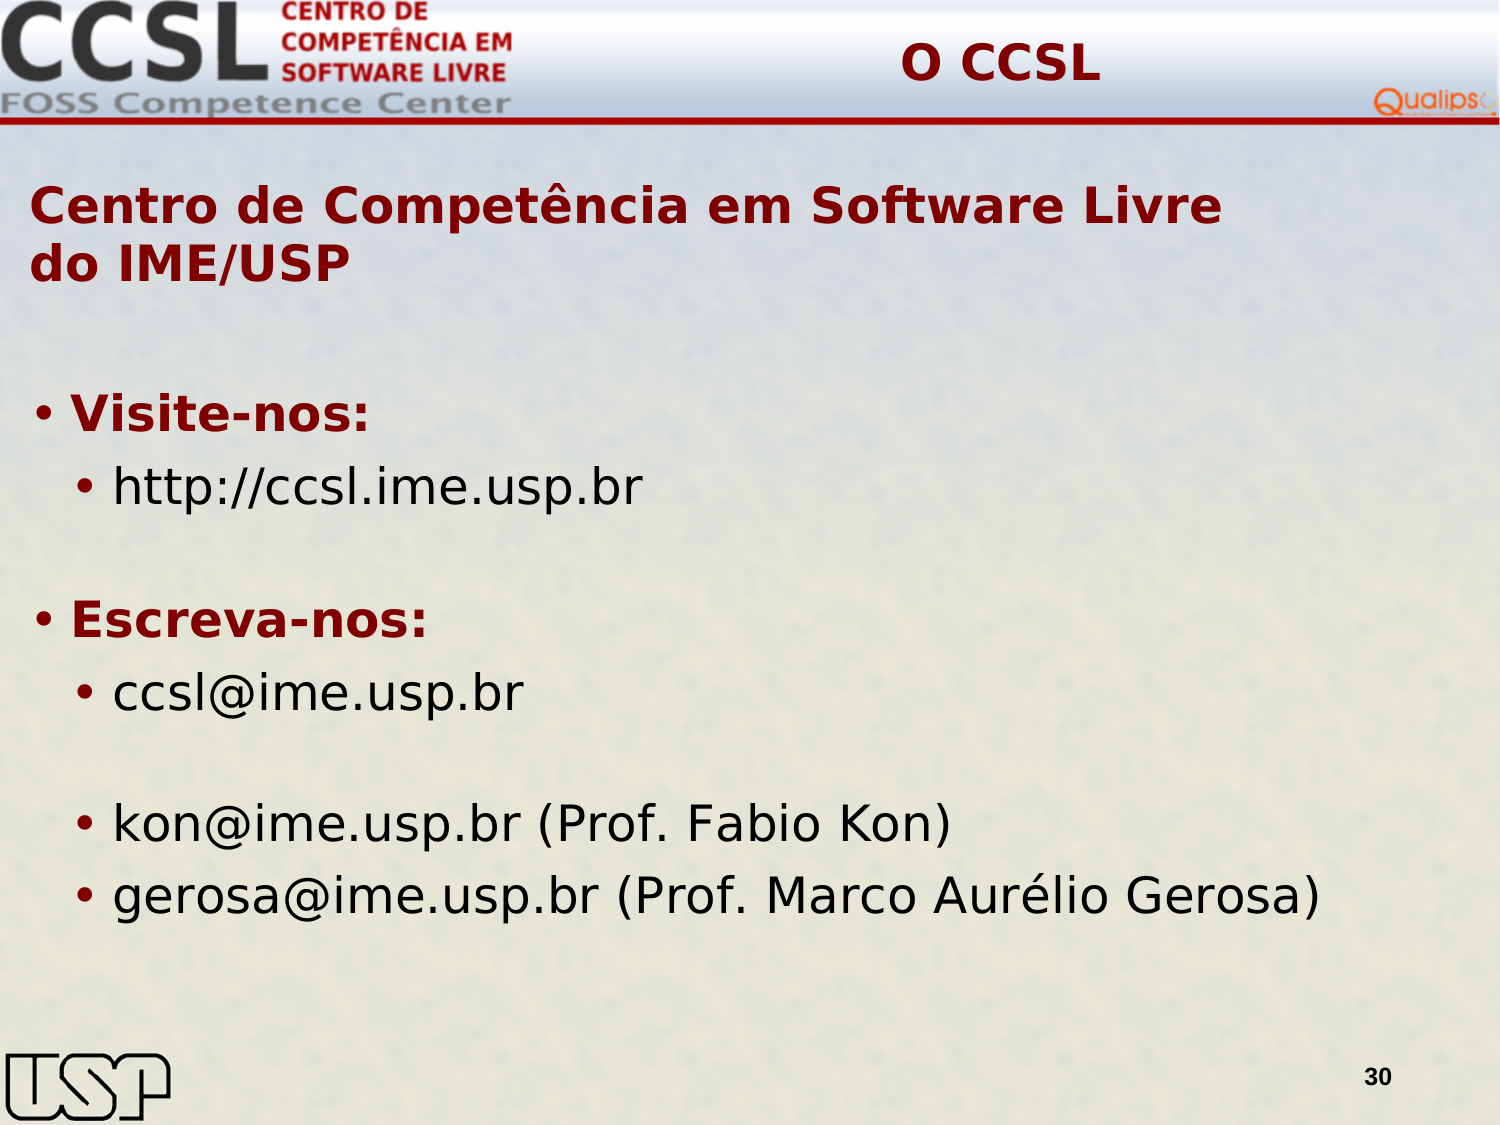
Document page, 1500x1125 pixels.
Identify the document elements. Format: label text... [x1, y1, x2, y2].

picture [0, 0, 1500, 1125]
list Centro de Competência em Software Livre do IME/USP Visite-nos: http://ccsl.ime.usp.br Escreva-nos: ccsl@ime.usp.br kon@ime.usp.br (Prof. Fabio Kon) gerosa@ime.usp.br (Prof. Marco Aurélio Gerosa) [29, 177, 1477, 1108]
title O CCSL [501, 7, 1500, 119]
